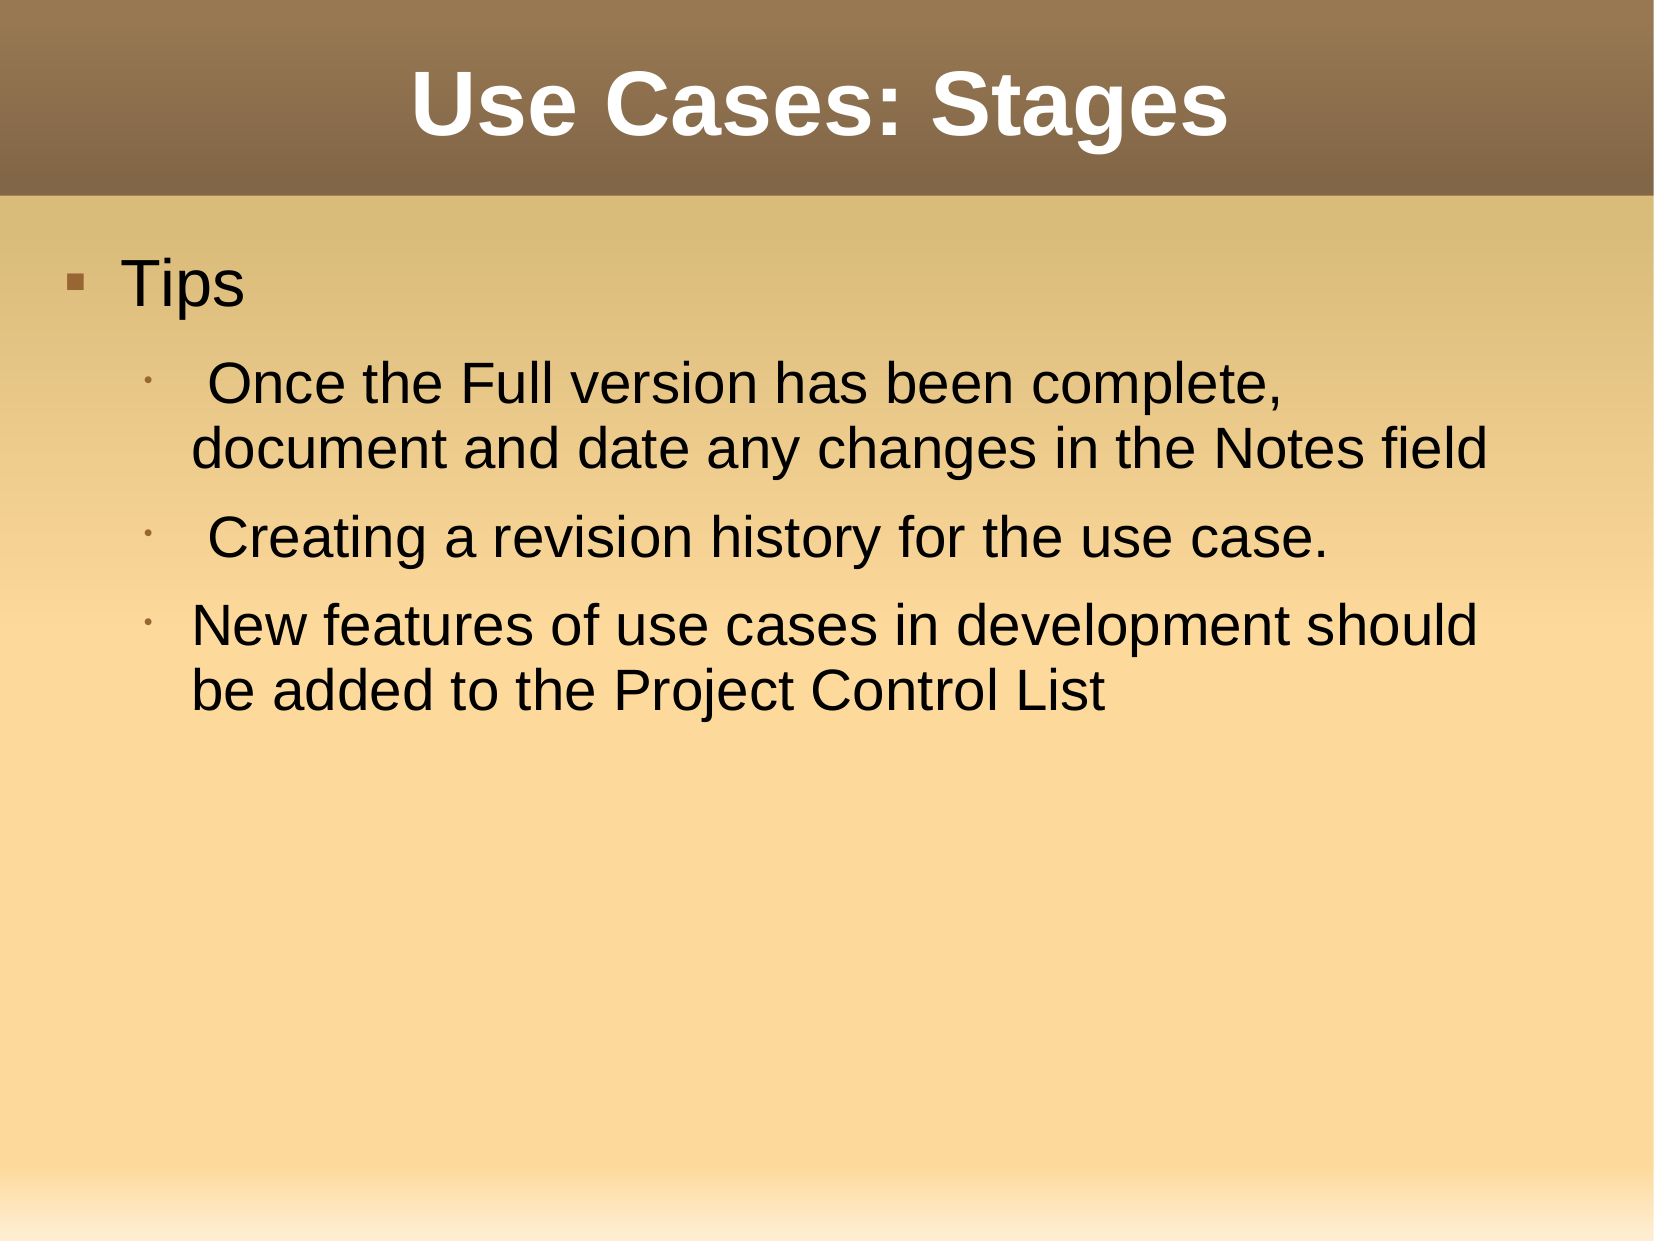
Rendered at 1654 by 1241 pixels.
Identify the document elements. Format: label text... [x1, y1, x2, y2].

title Use Cases: Stages [76, 7, 1565, 200]
picture [0, 0, 1654, 1241]
list Tips Once the Full version has been complete, document and date any changes in the Notes field Creating a revision history for the use case. New features of use cases in development should be added to the Project Control List [49, 246, 1538, 1051]
